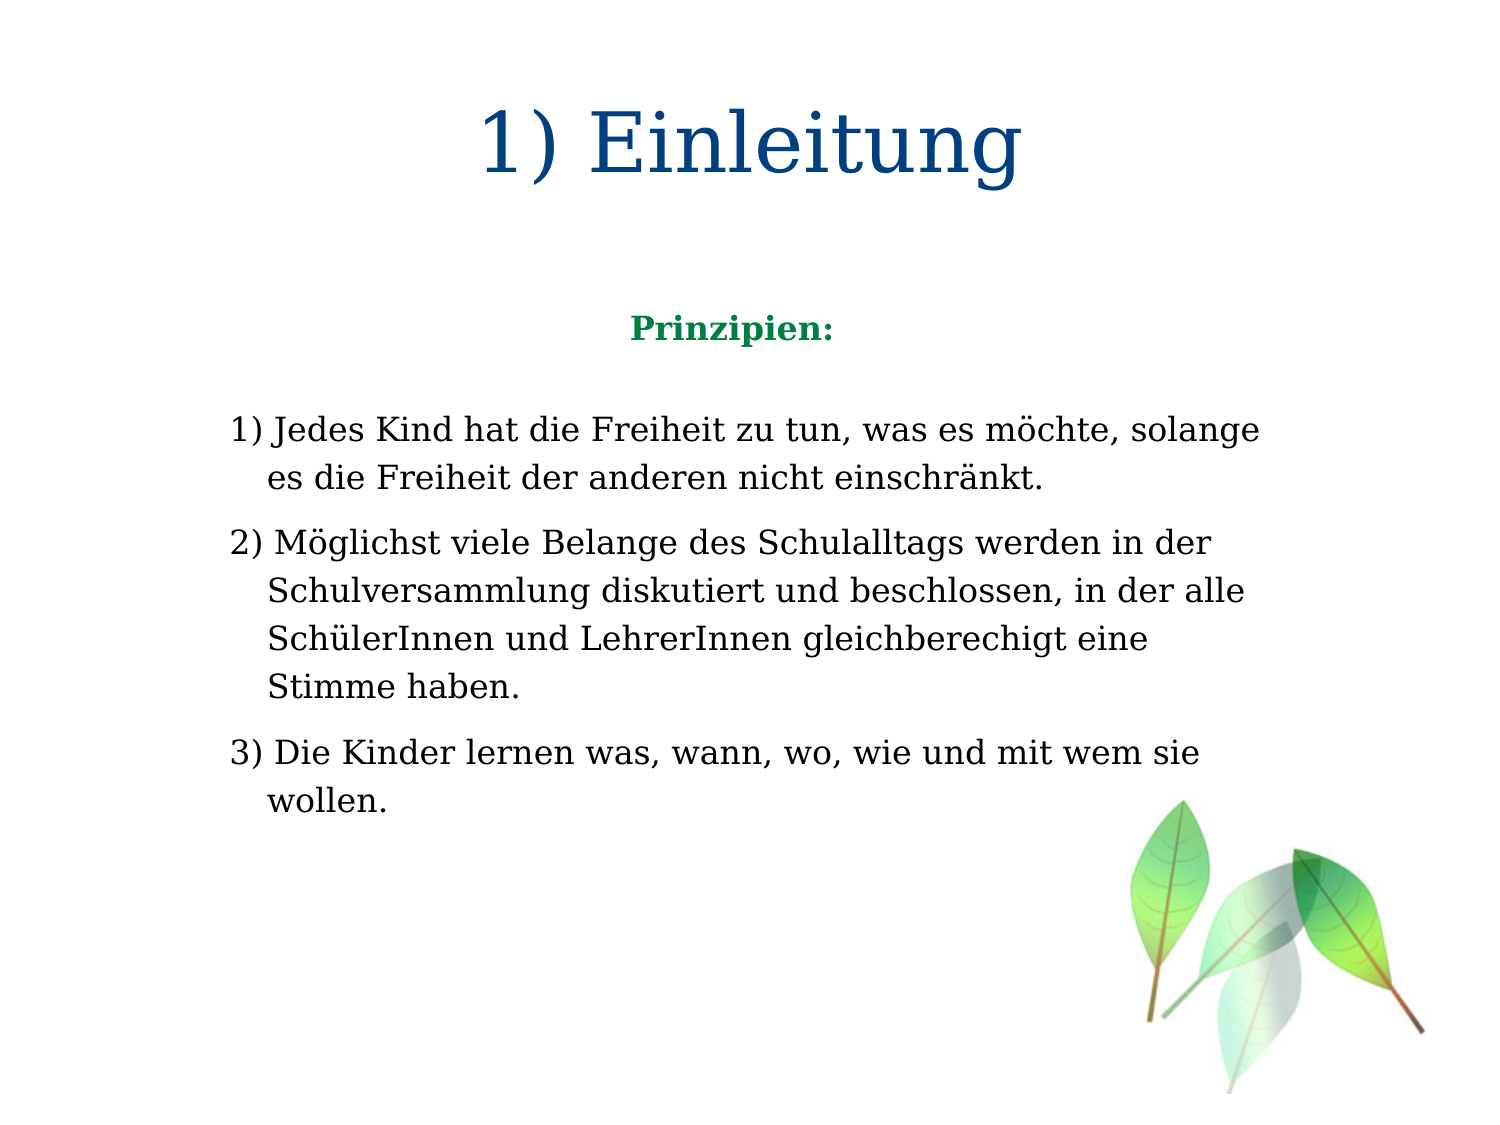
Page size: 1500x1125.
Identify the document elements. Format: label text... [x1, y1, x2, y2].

text_box Prinzipien: 1) Jedes Kind hat die Freiheit zu tun, was es möchte, solange es die Freiheit der anderen nicht einschränkt. 2) Möglichst viele Belange des Schulalltags werden in der Schulversammlung diskutiert und beschlossen, in der alle SchülerInnen und LehrerInnen gleichberechigt eine Stimme haben. 3) Die Kinder lernen was, wann, wo, wie und mit wem sie wollen. [177, 291, 1288, 932]
title 1) Einleitung [75, 45, 1426, 233]
picture [1130, 799, 1426, 1094]
